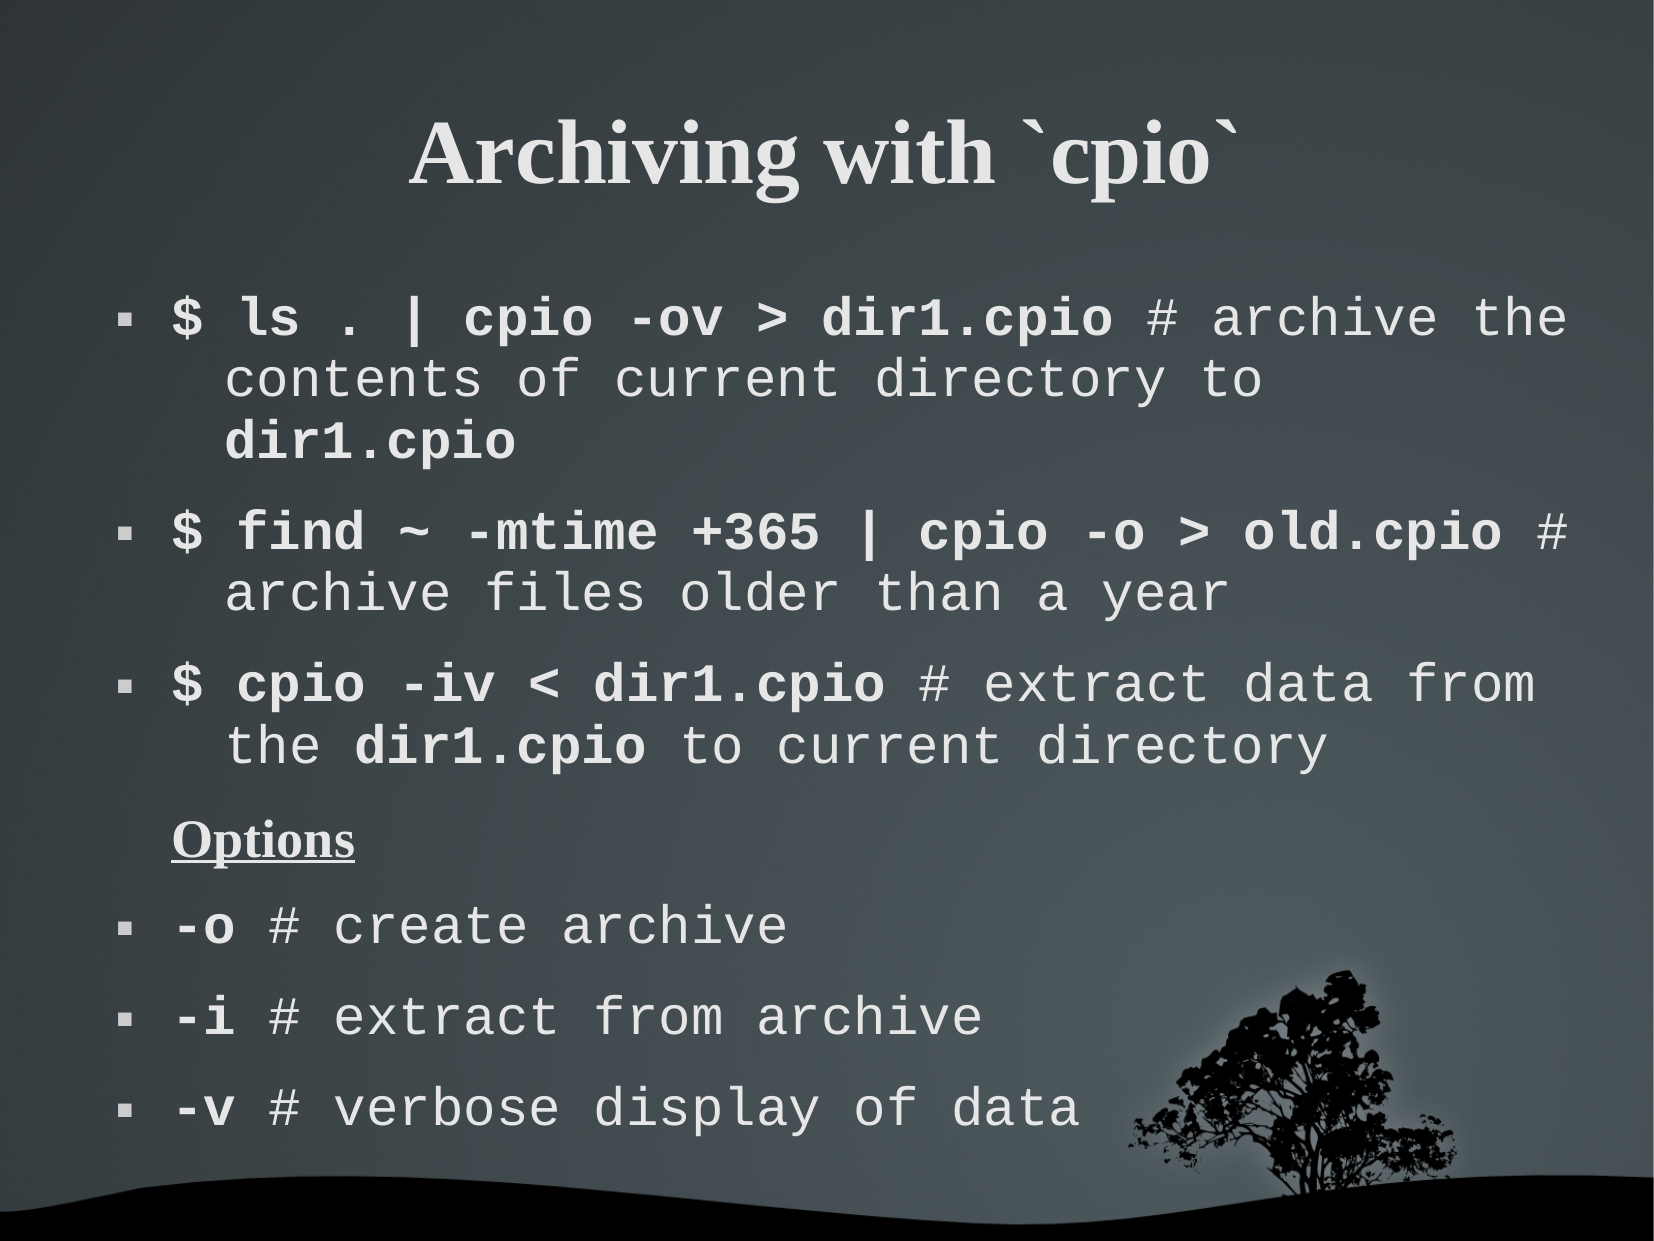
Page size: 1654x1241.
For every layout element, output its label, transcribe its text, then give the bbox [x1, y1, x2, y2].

title Archiving with `cpio` [82, 49, 1571, 257]
picture [0, 0, 1654, 1241]
list $ ls . | cpio -ov > dir1.cpio # archive the contents of current directory to dir1.cpio $ find ~ -mtime +365 | cpio -o > old.cpio # archive files older than a year $ cpio -iv < dir1.cpio # extract data from the dir1.cpio to current directory Options -o # create archive -i # extract from archive -v # verbose display of data [82, 290, 1571, 1217]
